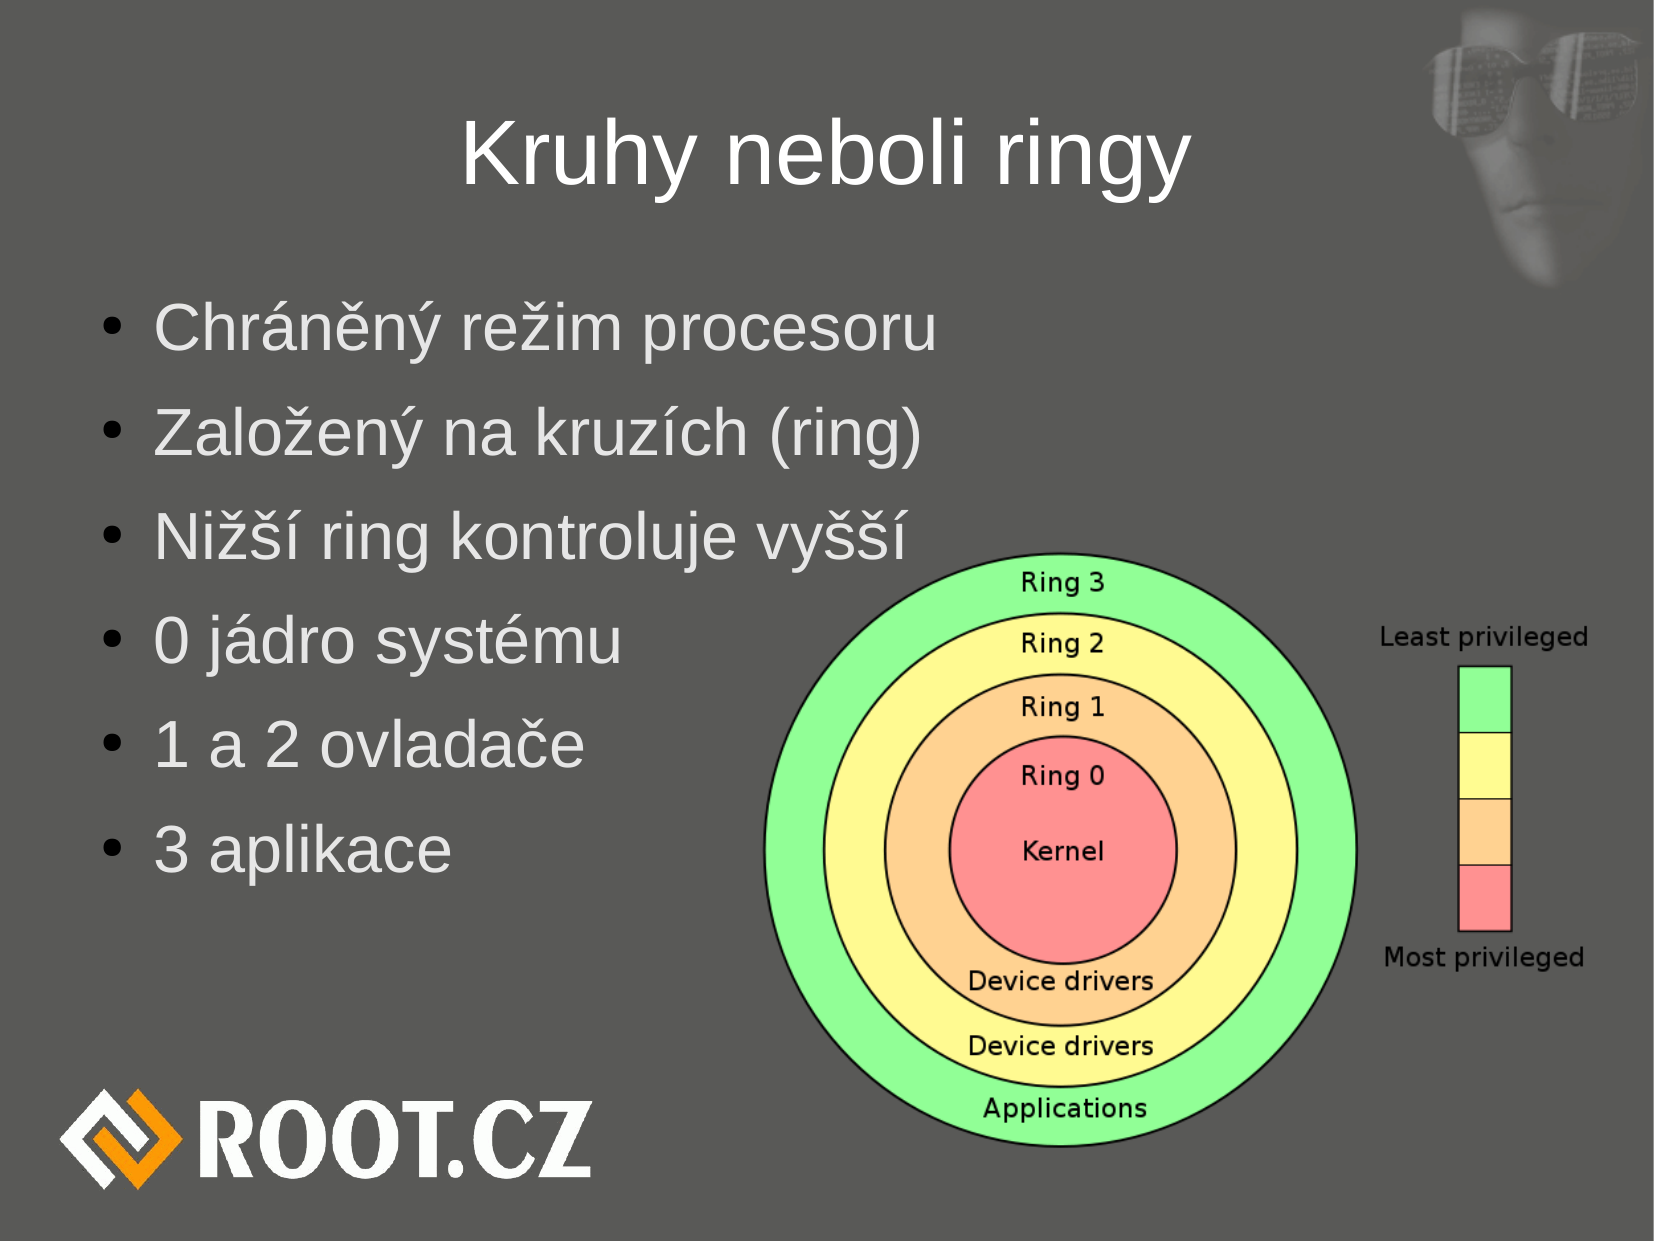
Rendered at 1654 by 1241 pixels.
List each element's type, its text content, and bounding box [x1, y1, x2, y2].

list Chráněný režim procesoru Založený na kruzích (ring) Nižší ring kontroluje vyšší 0 jádro systému 1 a 2 ovladače 3 aplikace [82, 290, 1571, 1094]
title Kruhy neboli ringy [82, 56, 1571, 250]
picture [0, 0, 1654, 1241]
